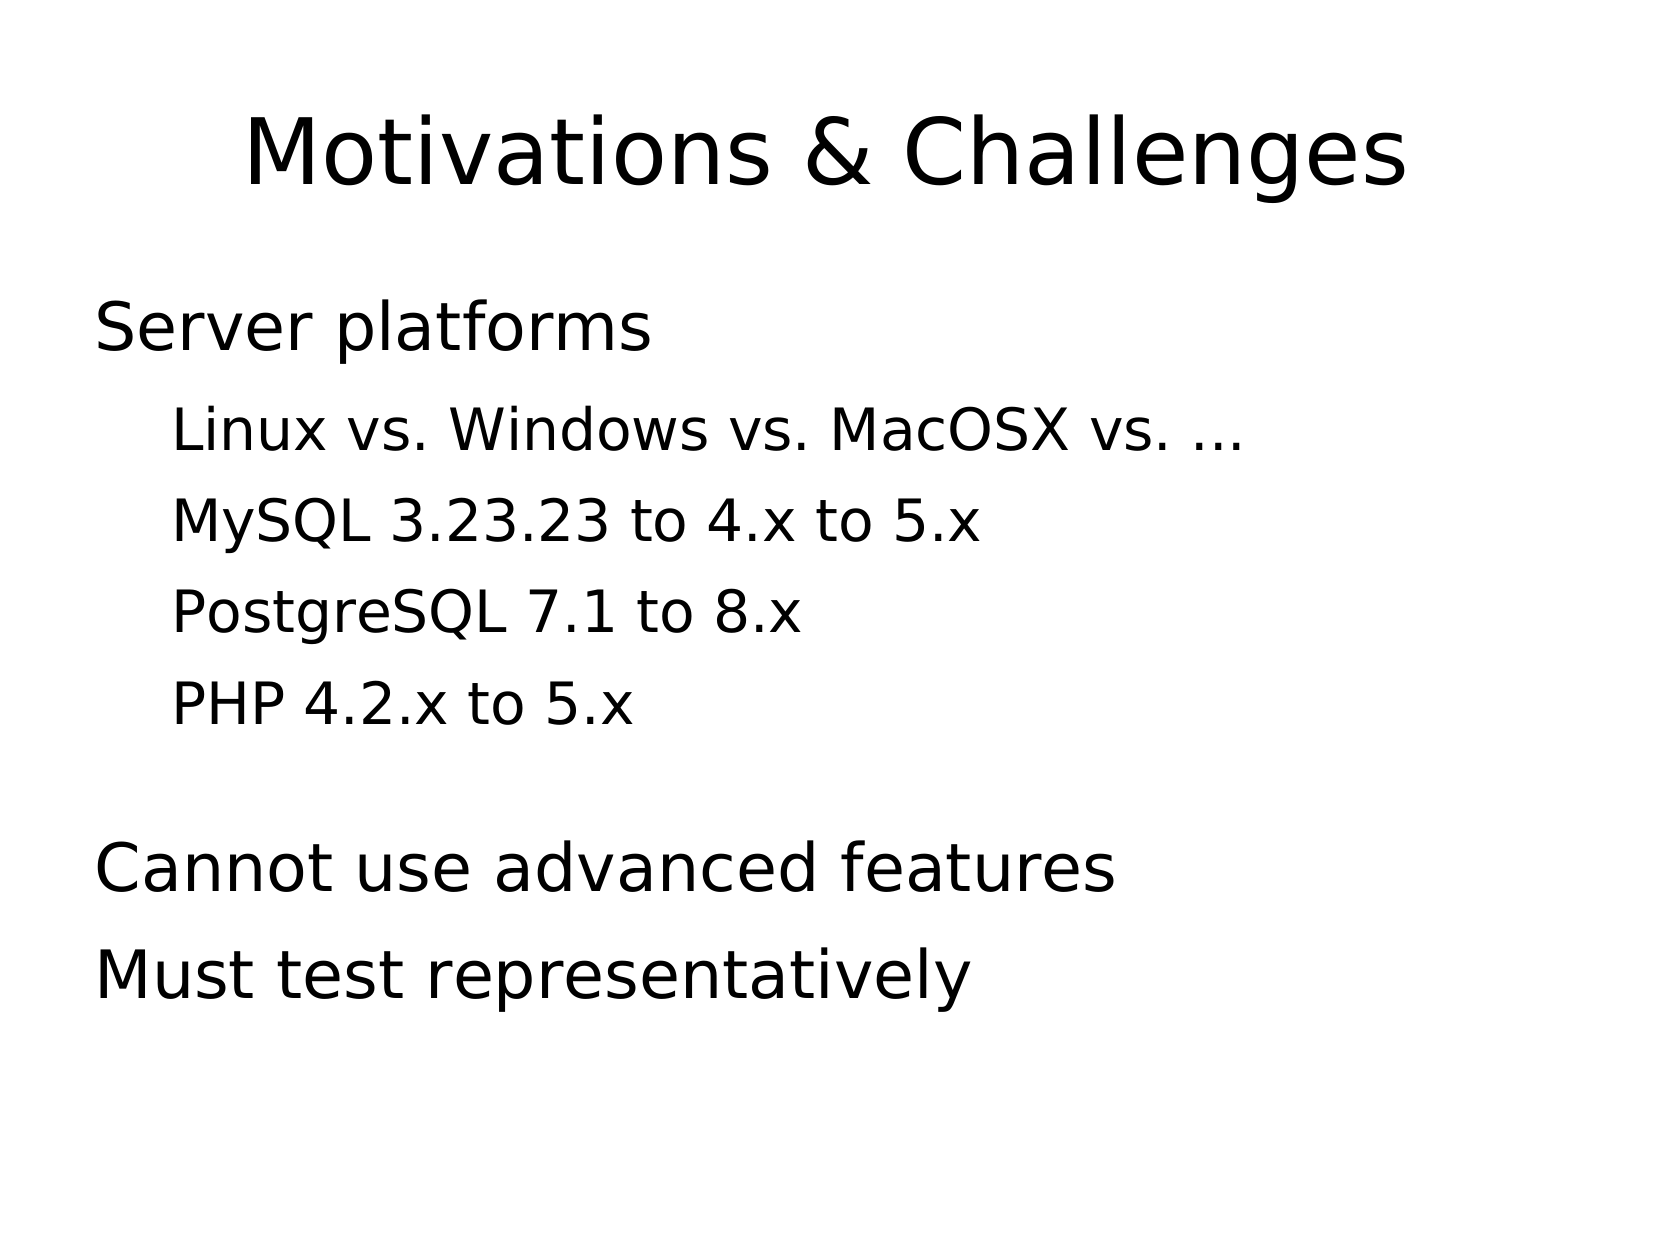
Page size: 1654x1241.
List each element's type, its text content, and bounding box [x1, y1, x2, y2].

title Motivations & Challenges [82, 56, 1571, 250]
list Server platforms Linux vs. Windows vs. MacOSX vs. ... MySQL 3.23.23 to 4.x to 5.x PostgreSQL 7.1 to 8.x PHP 4.2.x to 5.x Cannot use advanced features Must test representatively [76, 288, 1565, 1093]
